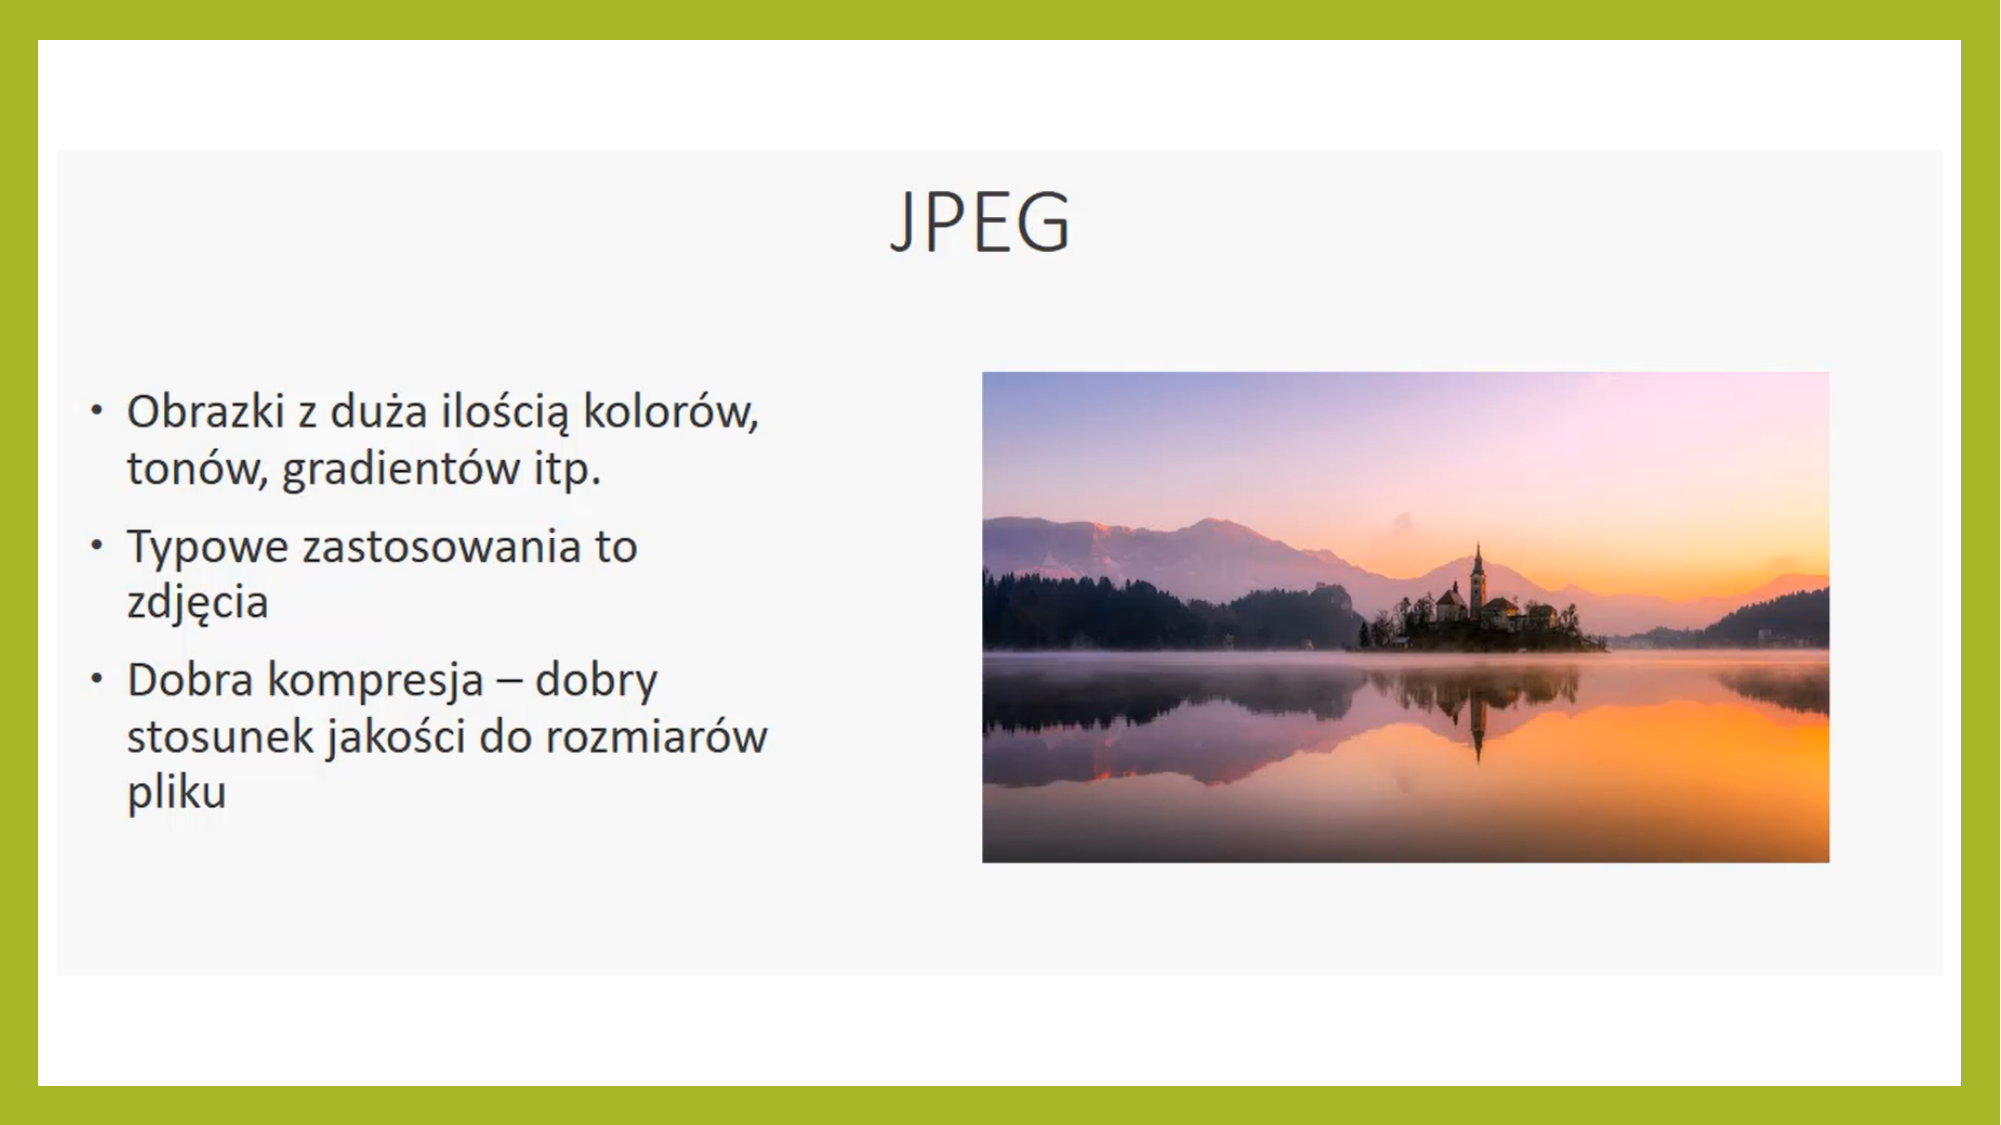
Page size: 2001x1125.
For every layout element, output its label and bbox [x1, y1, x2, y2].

picture [57, 150, 1943, 975]
